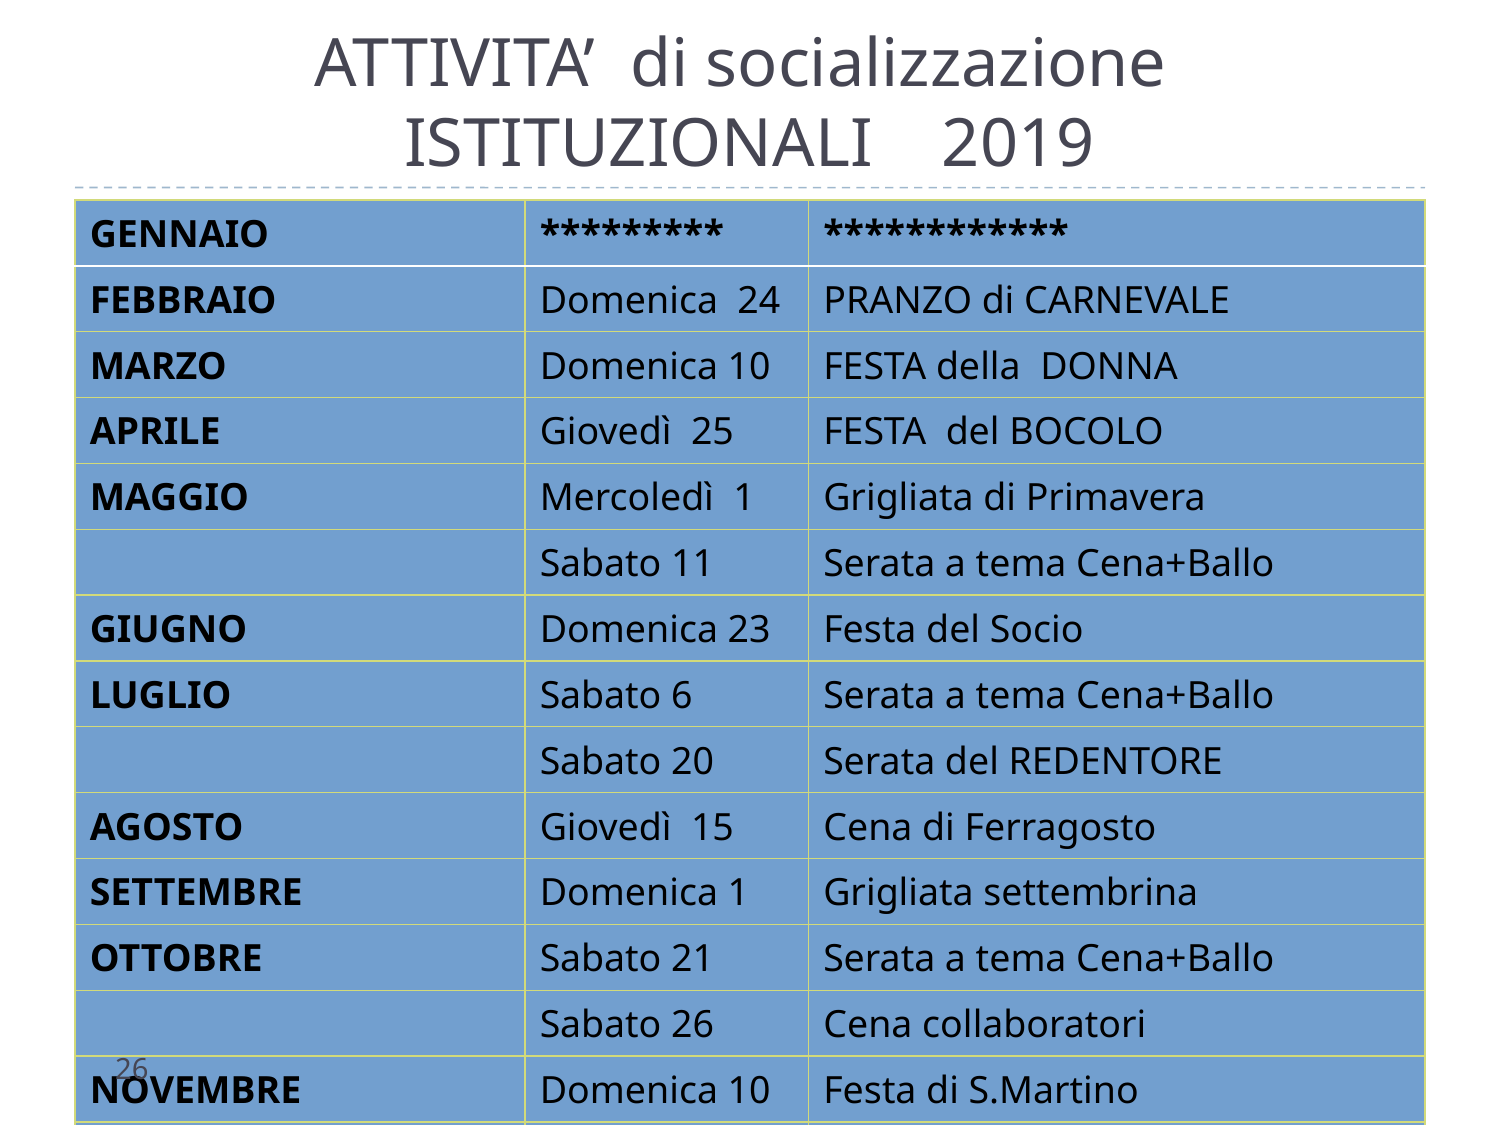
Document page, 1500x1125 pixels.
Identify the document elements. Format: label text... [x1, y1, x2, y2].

table_cell Sabato 11 [526, 530, 808, 594]
table_cell FESTA del BOCOLO [809, 398, 1424, 463]
table_cell MARZO [76, 332, 524, 397]
table_cell Domenica 1 [526, 859, 808, 924]
table_header GENNAIO [76, 201, 524, 265]
table_cell MAGGIO [76, 464, 524, 529]
table_cell LUGLIO [76, 662, 524, 726]
table_cell Sabato 6 [526, 662, 808, 726]
table_cell Sabato 20 [526, 727, 808, 792]
table_cell SETTEMBRE [76, 859, 524, 924]
table_header ************ [809, 201, 1424, 265]
table_cell OTTOBRE [76, 925, 524, 990]
table_cell Serata a tema Cena+Ballo [809, 530, 1424, 594]
table_cell Cena collaboratori [809, 991, 1424, 1055]
table_cell PRANZO di CARNEVALE [809, 267, 1424, 331]
table_cell [76, 991, 524, 1055]
table_cell Domenica 10 [526, 1057, 808, 1121]
table_cell Serata a tema Cena+Ballo [809, 662, 1424, 726]
table_cell FEBBRAIO [76, 267, 524, 331]
table_cell NOVEMBRE [76, 1057, 524, 1121]
table_cell Serata del REDENTORE [809, 727, 1424, 792]
table_cell Domenica 24 [526, 267, 808, 331]
table_cell Domenica 10 [526, 332, 808, 397]
table_cell Domenica 23 [526, 596, 808, 660]
table_cell Serata a tema Cena+Ballo [809, 925, 1424, 990]
table_cell [76, 727, 524, 792]
table_cell Grigliata di Primavera [809, 464, 1424, 529]
table_cell AGOSTO [76, 793, 524, 858]
title ATTIVITA’ di socializzazione ISTITUZIONALI 2019 [75, 24, 1425, 188]
table_cell Festa del Socio [809, 596, 1424, 660]
table_header ********* [526, 201, 808, 265]
table_cell APRILE [76, 398, 524, 463]
table_cell Sabato 21 [526, 925, 808, 990]
table_cell Grigliata settembrina [809, 859, 1424, 924]
table_cell FESTA della DONNA [809, 332, 1424, 397]
table_cell [76, 530, 524, 594]
table_cell Giovedì 15 [526, 793, 808, 858]
table_cell Mercoledì 1 [526, 464, 808, 529]
table_cell Festa di S.Martino [809, 1057, 1424, 1121]
table_cell Cena di Ferragosto [809, 793, 1424, 858]
table_cell Giovedì 25 [526, 398, 808, 463]
slide_number <numero> [100, 1042, 426, 1103]
table_cell GIUGNO [76, 596, 524, 660]
table_cell Sabato 26 [526, 991, 808, 1055]
